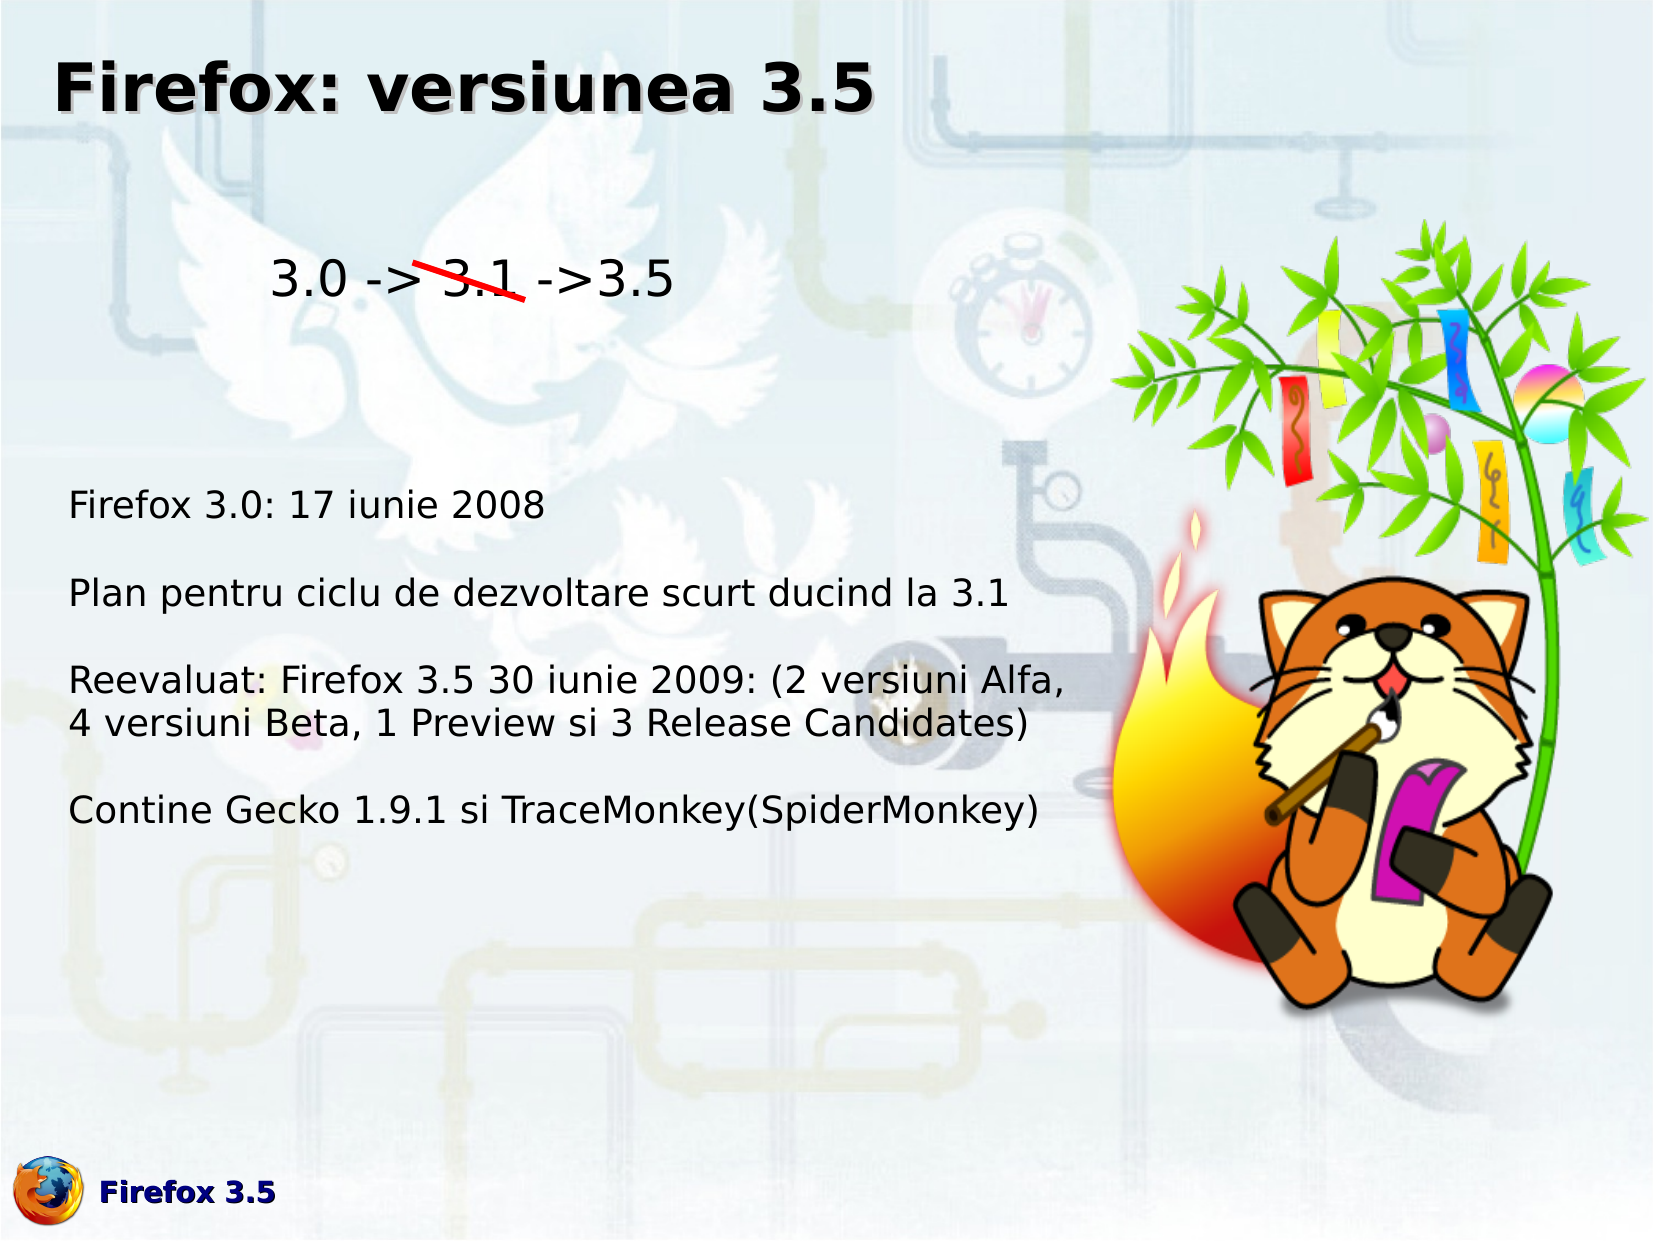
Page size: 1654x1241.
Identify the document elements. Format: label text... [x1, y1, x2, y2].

text_box Firefox: versiunea 3.5 [37, 41, 893, 135]
text_box Firefox 3.5 [83, 1167, 292, 1217]
text_box 3.0 -> 3.1 ->3.5 [255, 242, 692, 316]
picture [0, 0, 1654, 1241]
text_box Firefox 3.0: 17 iunie 2008 Plan pentru ciclu de dezvoltare scurt ducind la 3.1 Reevaluat: Firefox 3.5 30 iunie 2009: (2 versiuni Alfa, 4 versiuni Beta, 1 Preview si 3 Release Candidates) Contine Gecko 1.9.1 si TraceMonkey(SpiderMonkey) [53, 476, 1092, 840]
